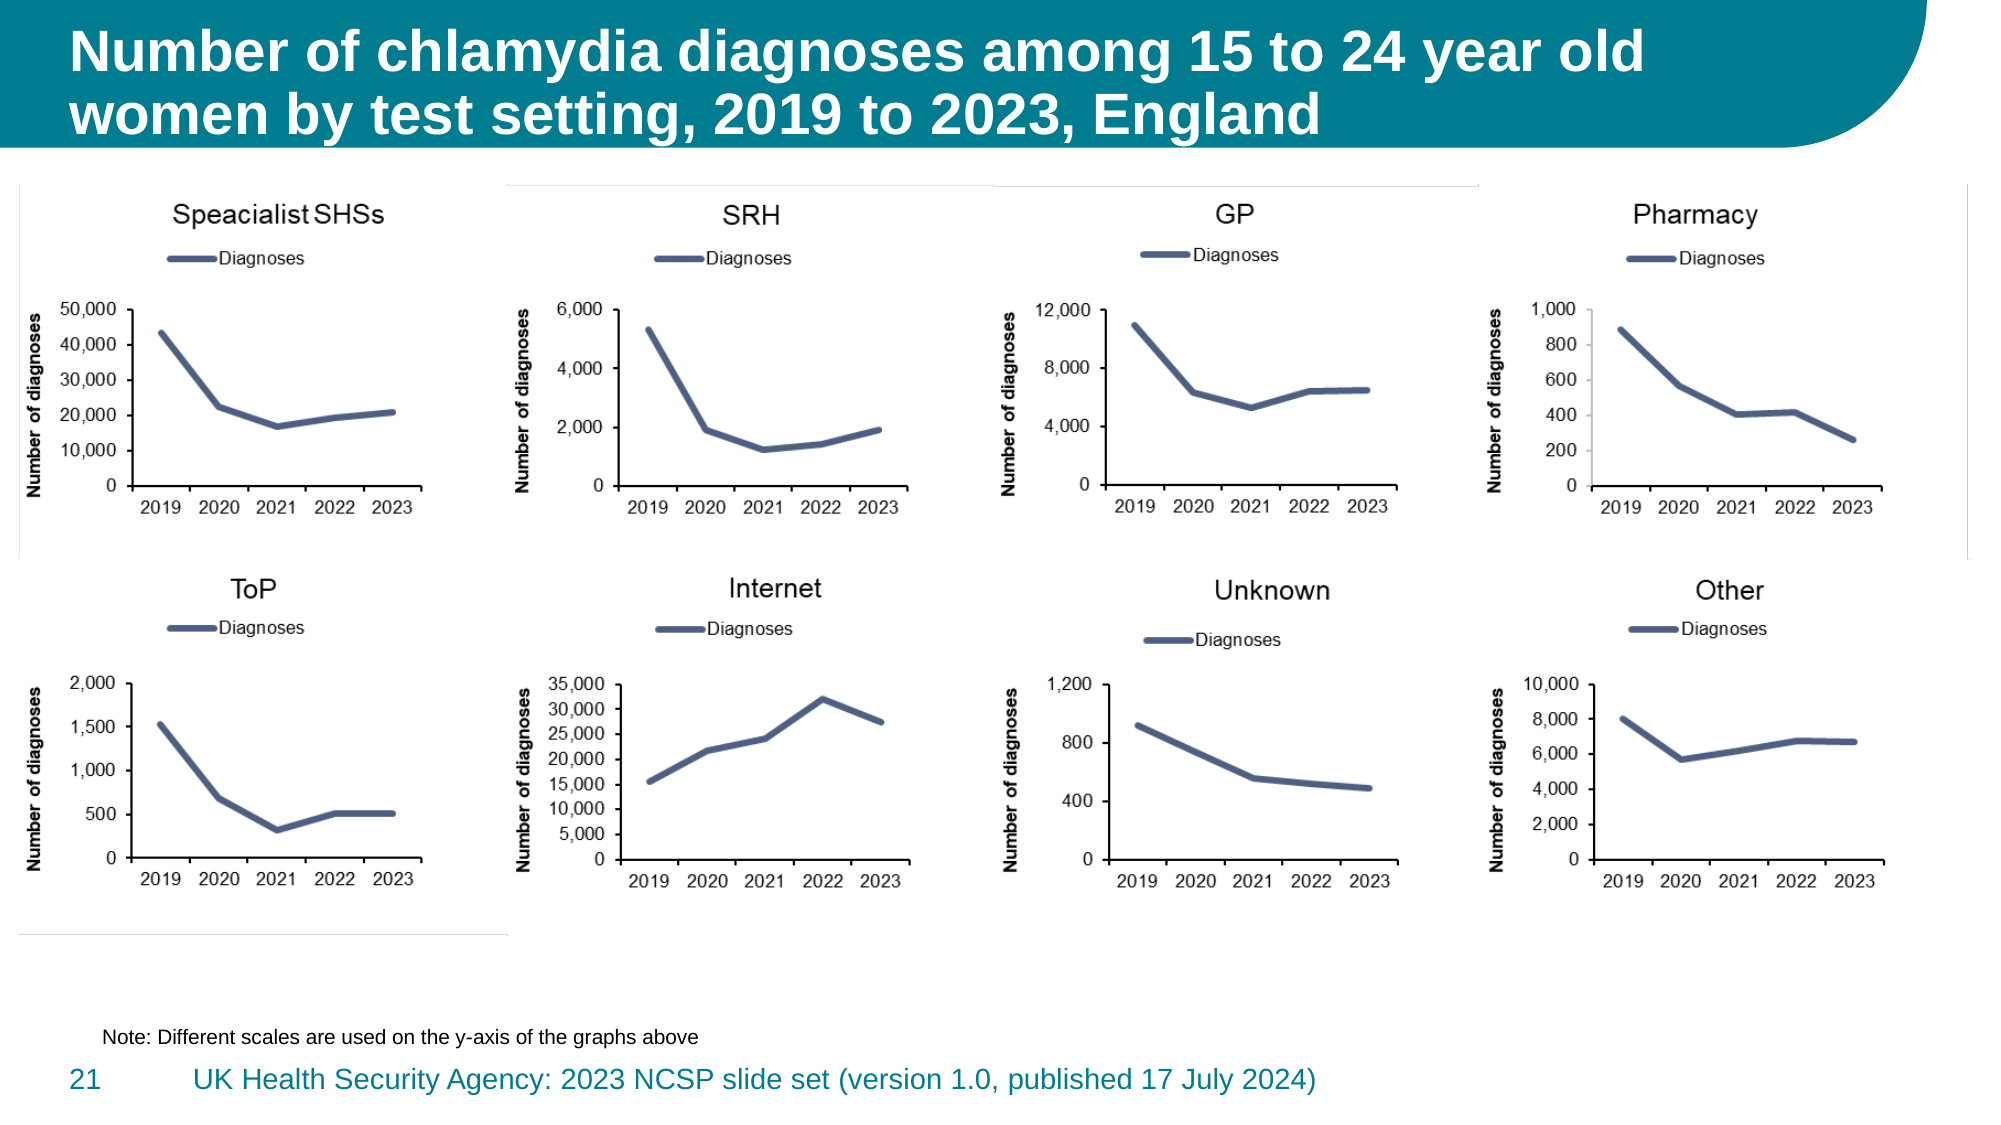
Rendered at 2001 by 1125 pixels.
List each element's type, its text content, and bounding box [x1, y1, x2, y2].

text_box Note: Different scales are used on the y-axis of the graphs above [82, 1016, 722, 1058]
title Number of chlamydia diagnoses among 15 to 24 year old women by test setting, 2019 to 2023, England [54, 13, 1780, 118]
text_box UK Health Security Agency: 2023 NCSP slide set (version 1.0, published 17 July 2024) [177, 1053, 1820, 1113]
picture [18, 184, 1970, 936]
text_box [54, 1053, 152, 1112]
